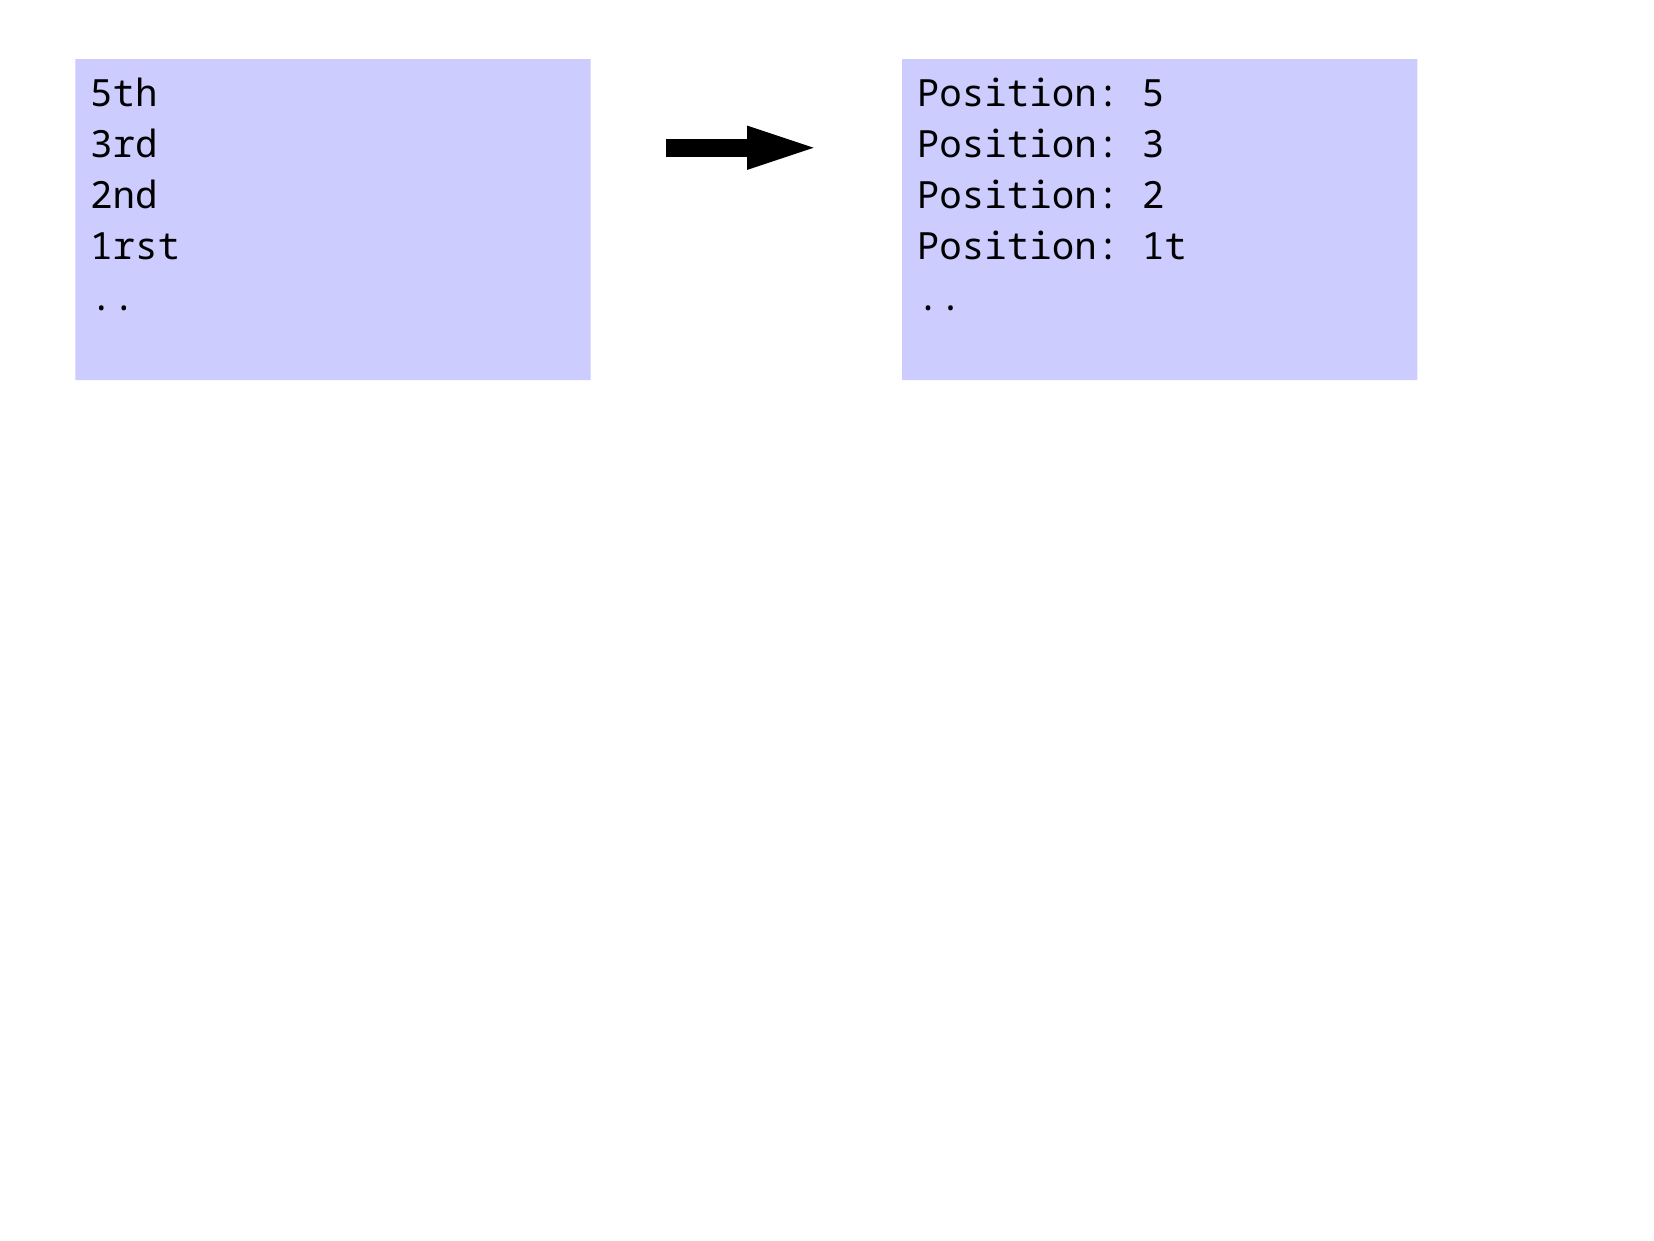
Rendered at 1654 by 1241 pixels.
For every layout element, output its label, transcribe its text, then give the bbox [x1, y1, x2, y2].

text_box 5th 3rd 2nd 1rst .. [75, 59, 591, 336]
text_box Position: 5 Position: 3 Position: 2 Position: 1t .. [902, 59, 1418, 336]
